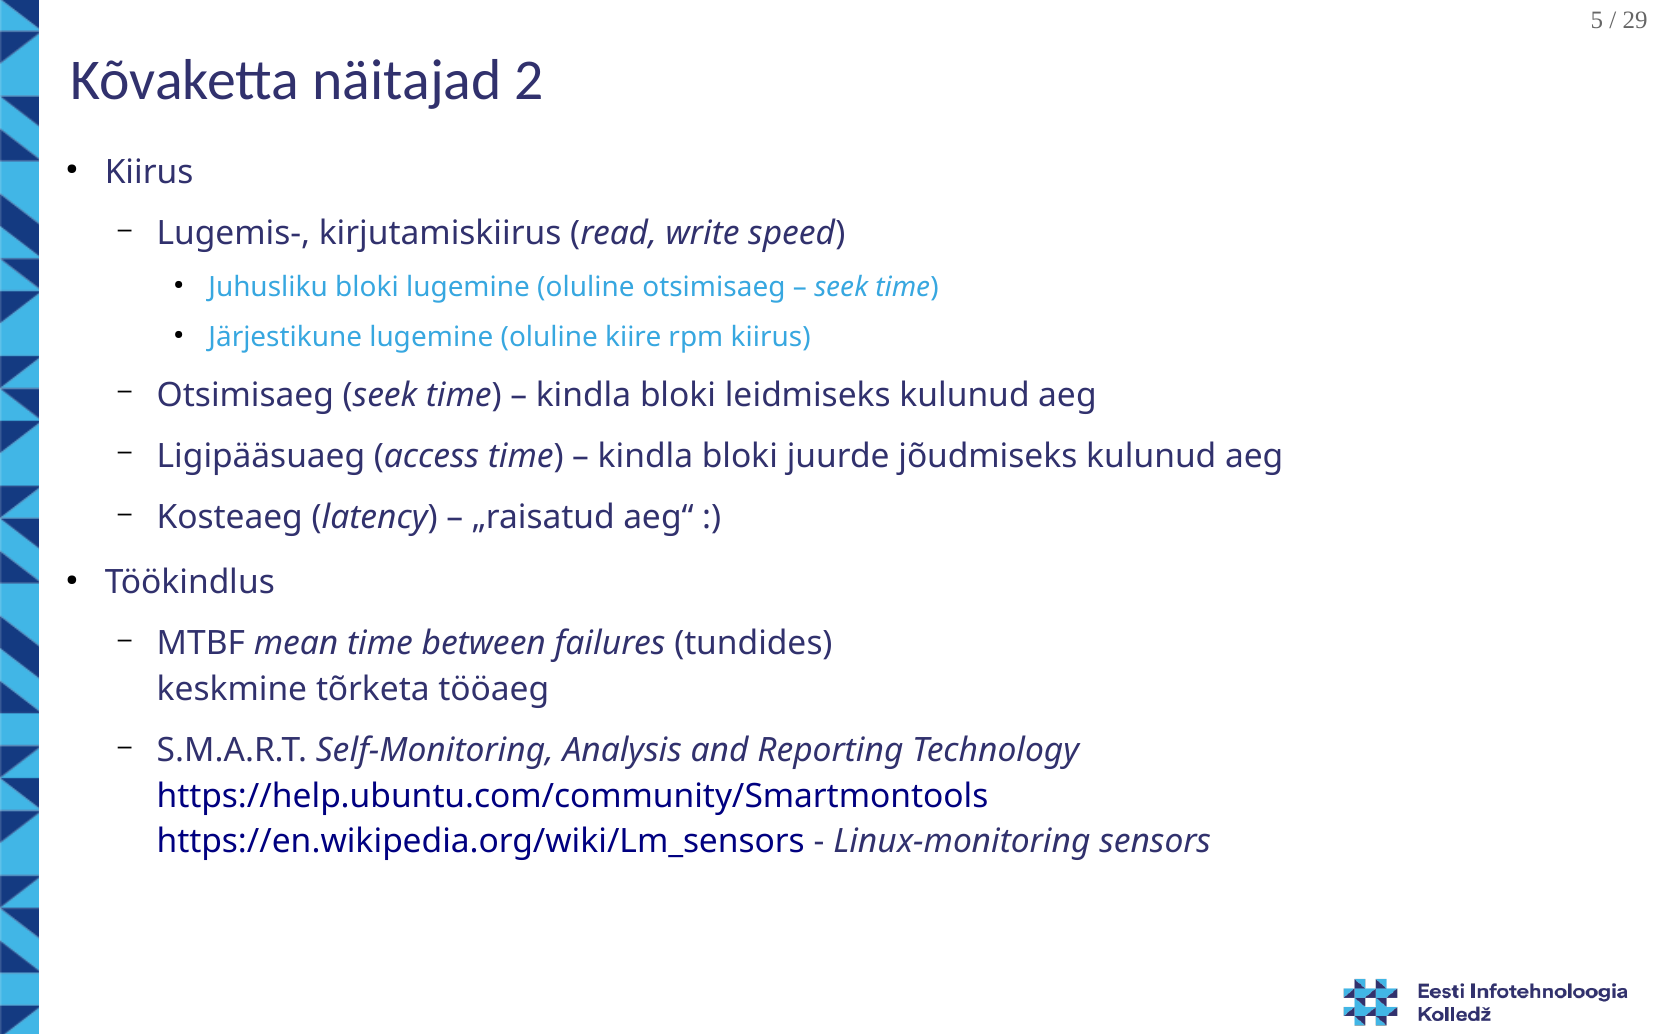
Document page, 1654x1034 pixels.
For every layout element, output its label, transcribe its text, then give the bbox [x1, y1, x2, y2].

title Kõvaketta näitajad 2 [70, 41, 1630, 130]
list Kiirus Lugemis-, kirjutamiskiirus (read, write speed) Juhusliku bloki lugemine (oluline otsimisaeg – seek time) Järjestikune lugemine (oluline kiire rpm kiirus) Otsimisaeg (seek time) – kindla bloki leidmiseks kulunud aeg Ligipääsuaeg (access time) – kindla bloki juurde jõudmiseks kulunud aeg Kosteaeg (latency) – „raisatud aeg“ :) Töökindlus MTBF mean time between failures (tundides) keskmine tõrketa tööaeg S.M.A.R.T. Self-Monitoring, Analysis and Reporting Technology https://help.ubuntu.com/community/Smartmontools https://en.wikipedia.org/wiki/Lm_sensors - Linux-monitoring sensors [53, 147, 1625, 866]
